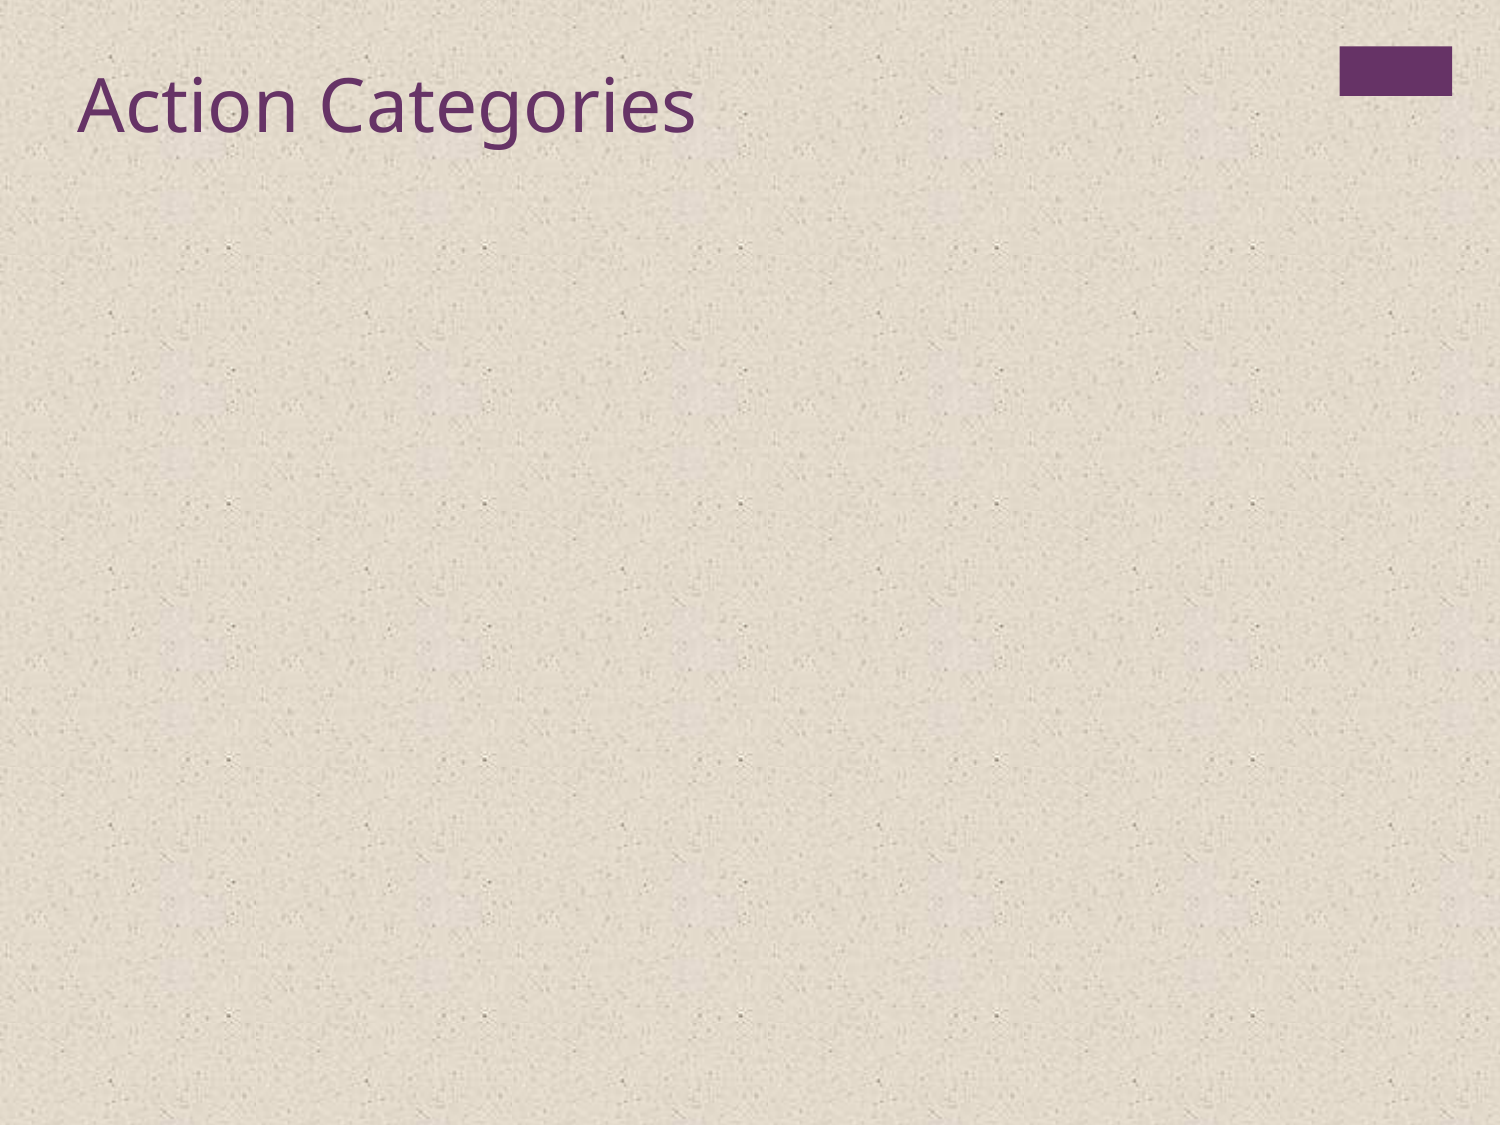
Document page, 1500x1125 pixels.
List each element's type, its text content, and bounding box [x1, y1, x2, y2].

title Action Categories [62, 50, 1328, 234]
picture [0, 0, 1500, 1125]
